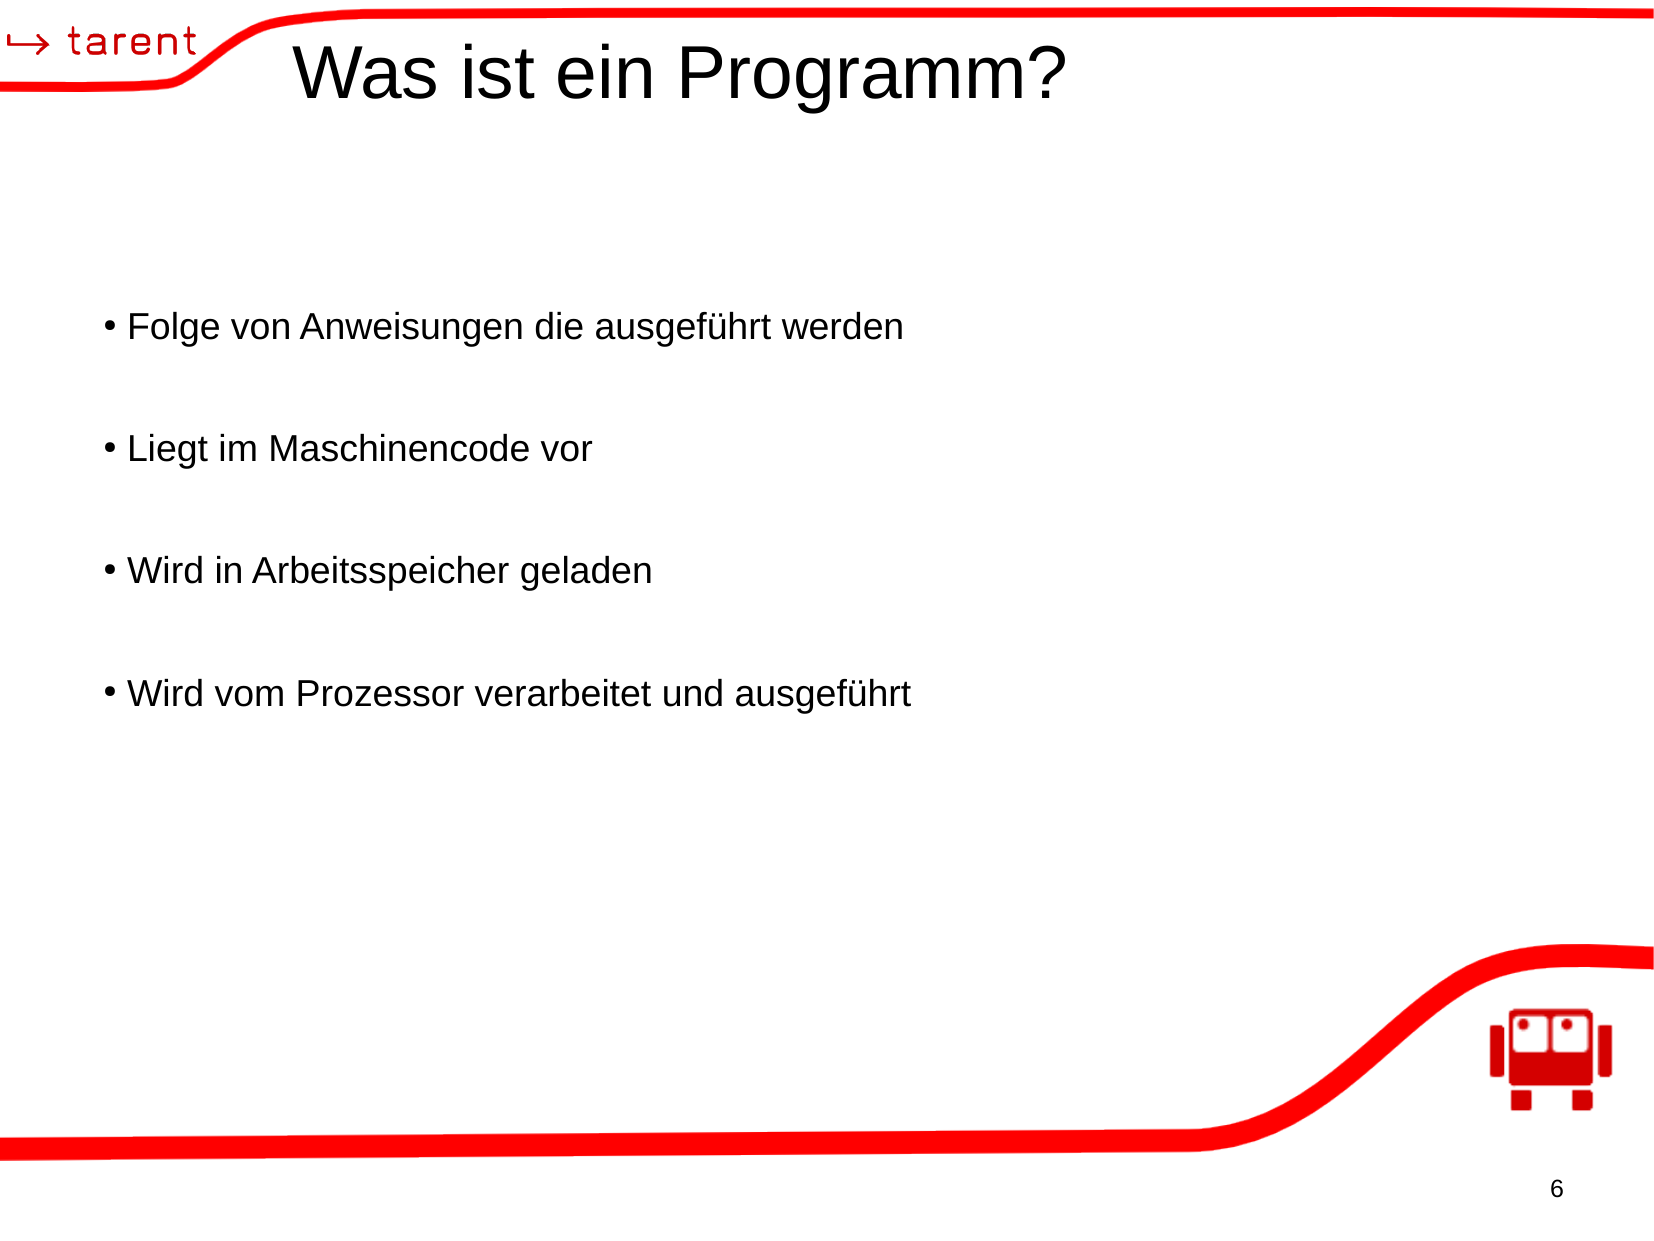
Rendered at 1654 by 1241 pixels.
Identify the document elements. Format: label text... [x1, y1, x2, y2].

text_box Folge von Anweisungen die ausgeführt werden Liegt im Maschinencode vor Wird in Arbeitsspeicher geladen Wird vom Prozessor verarbeitet und ausgeführt [88, 277, 1506, 1046]
text_box Was ist ein Programm? [277, 23, 1654, 142]
picture [0, 7, 1654, 92]
picture [0, 944, 1654, 1161]
